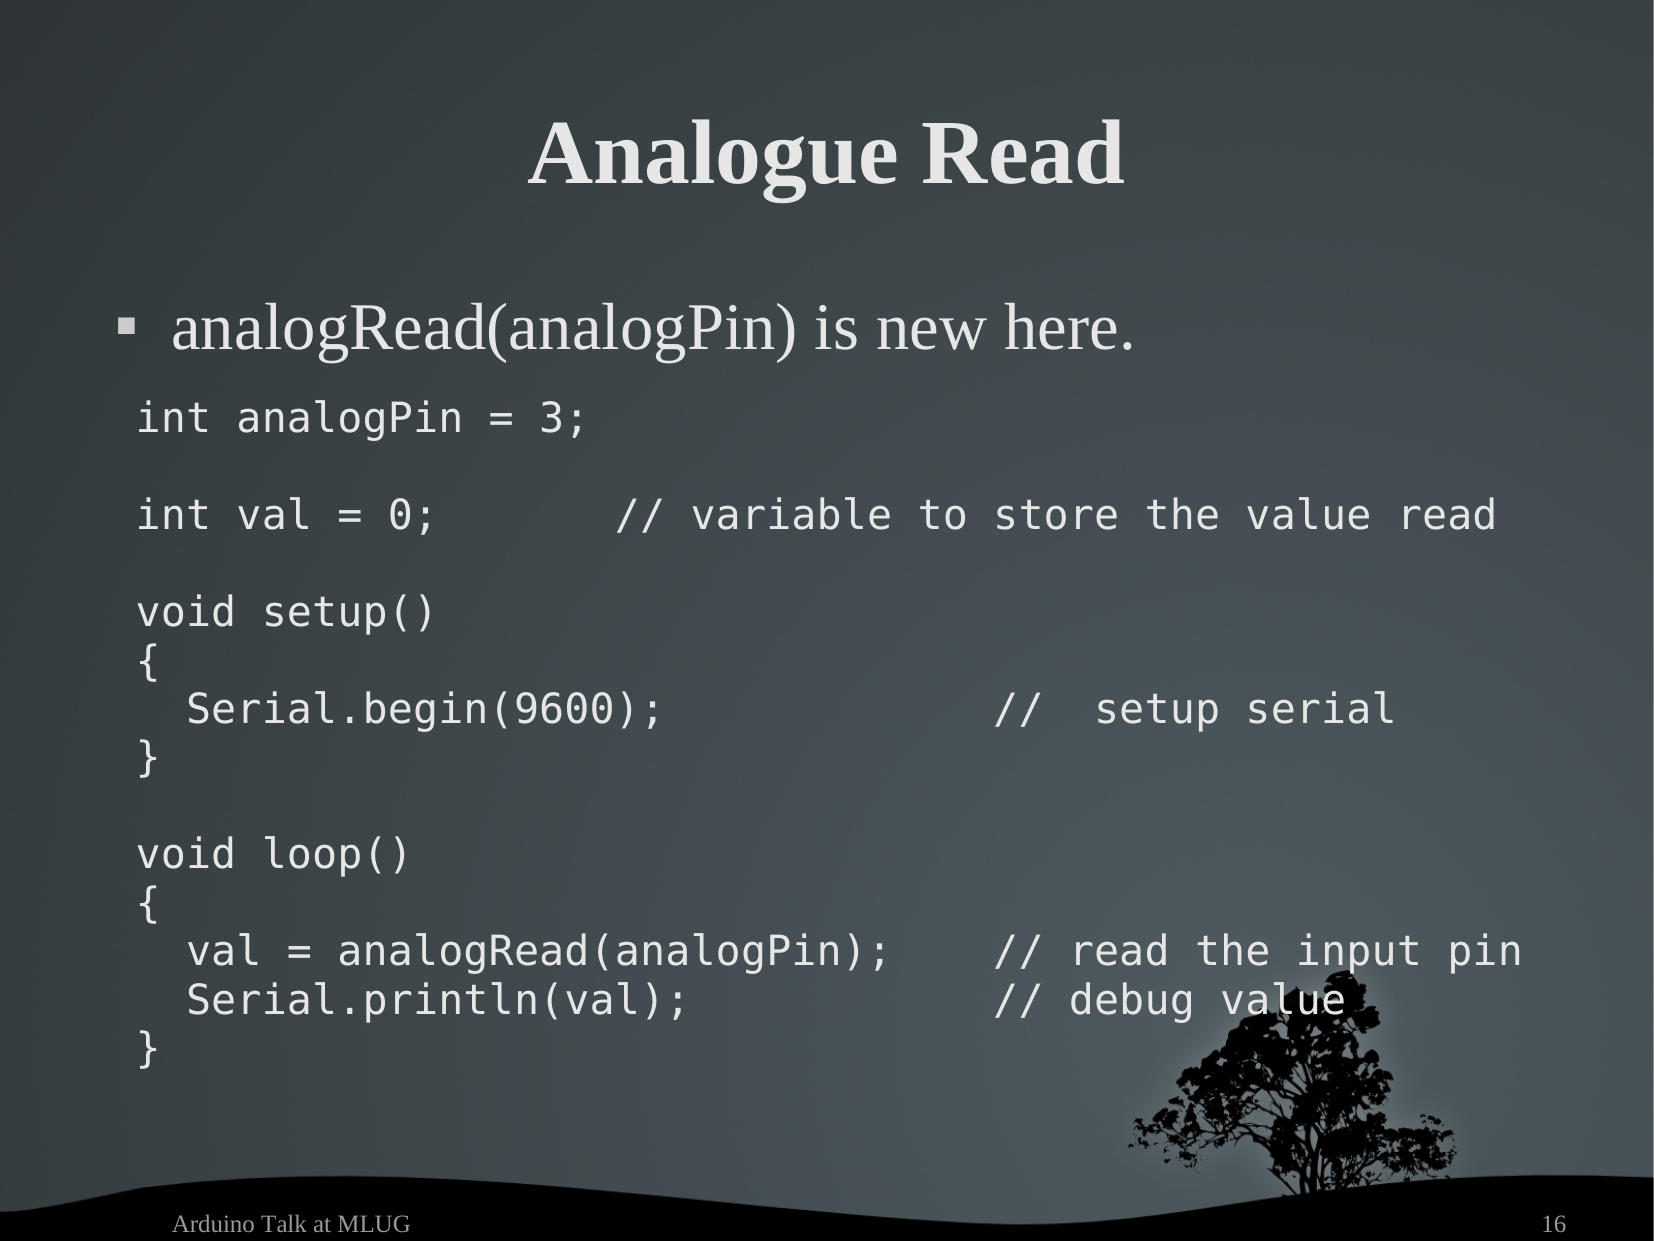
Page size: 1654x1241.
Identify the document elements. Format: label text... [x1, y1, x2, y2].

picture [0, 0, 1654, 1241]
list analogRead(analogPin) is new here. int analogPin = 3; int val = 0; // variable to store the value read void setup() { Serial.begin(9600); // setup serial } void loop() { val = analogRead(analogPin); // read the input pin Serial.println(val); // debug value } [82, 290, 1571, 1158]
title Analogue Read [82, 49, 1571, 257]
